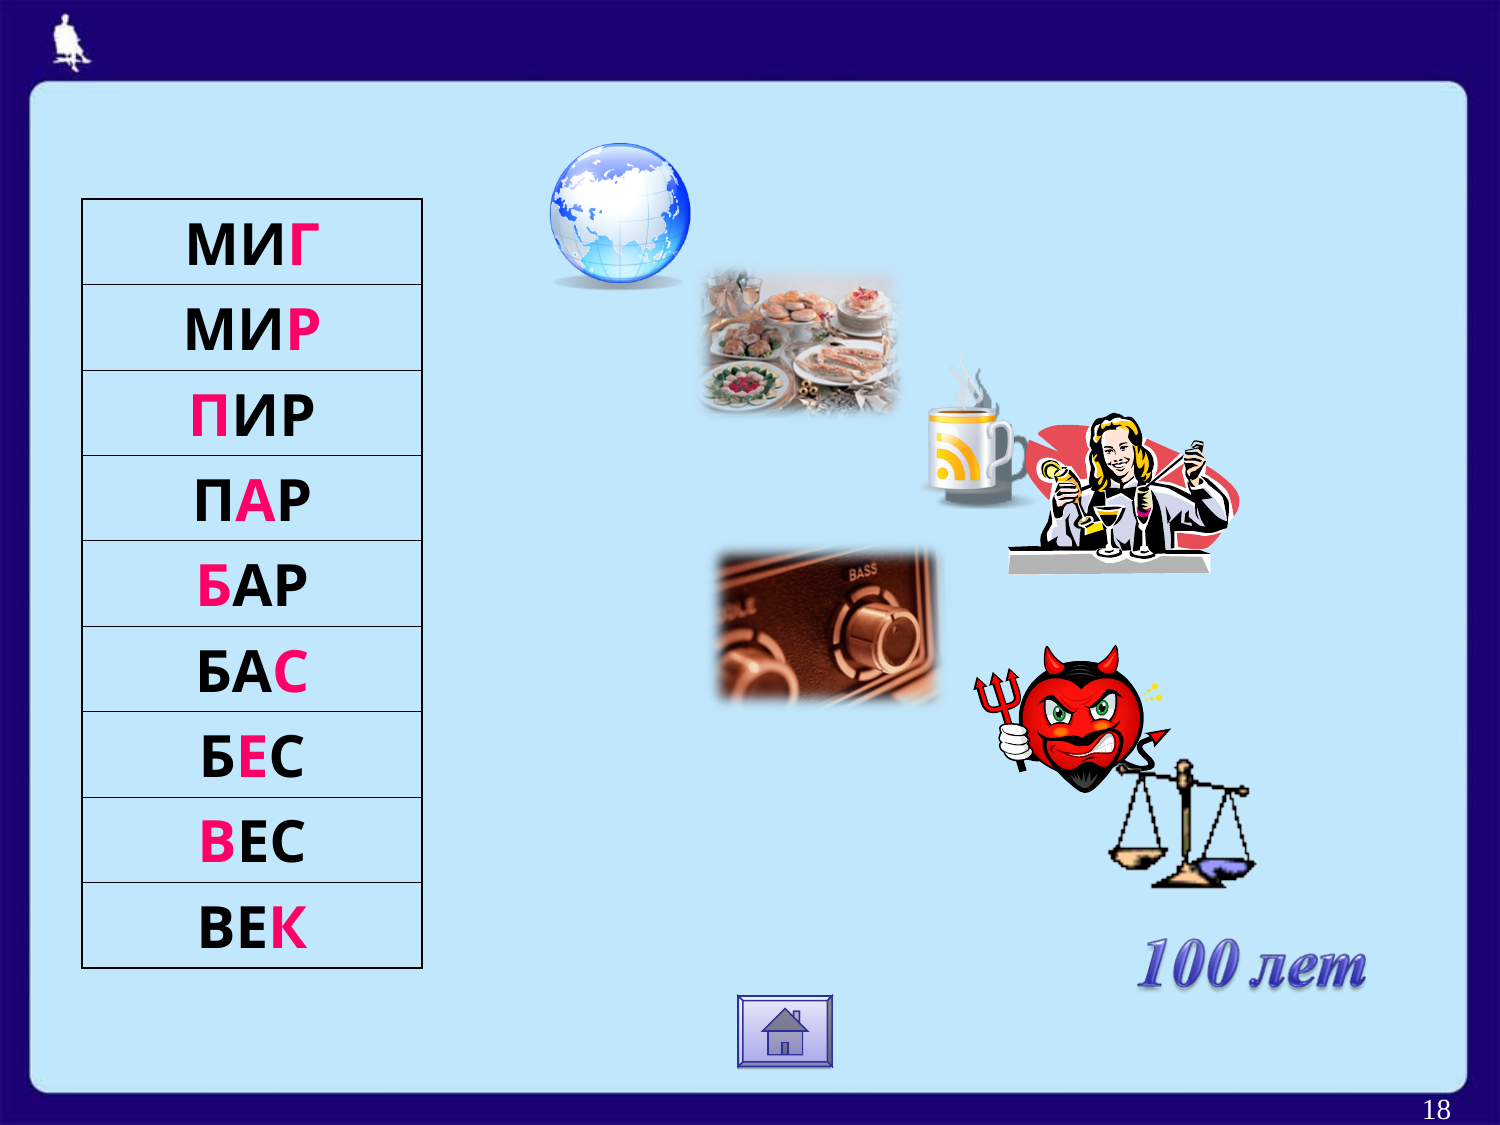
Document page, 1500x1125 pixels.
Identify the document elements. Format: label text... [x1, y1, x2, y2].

table_cell ПАР [83, 456, 421, 540]
table_cell МИР [83, 285, 421, 370]
table_cell ПИР [83, 371, 421, 455]
table_cell БЕС [83, 712, 421, 797]
table_cell ВЕС [83, 798, 421, 882]
table_cell БАР [83, 541, 421, 626]
table_cell ВЕК [83, 883, 421, 967]
text_box <номер> [1116, 1082, 1467, 1125]
table_cell БАС [83, 627, 421, 711]
picture [0, 0, 1500, 1125]
table_header МИГ [83, 200, 421, 284]
text_box [739, 996, 833, 1067]
